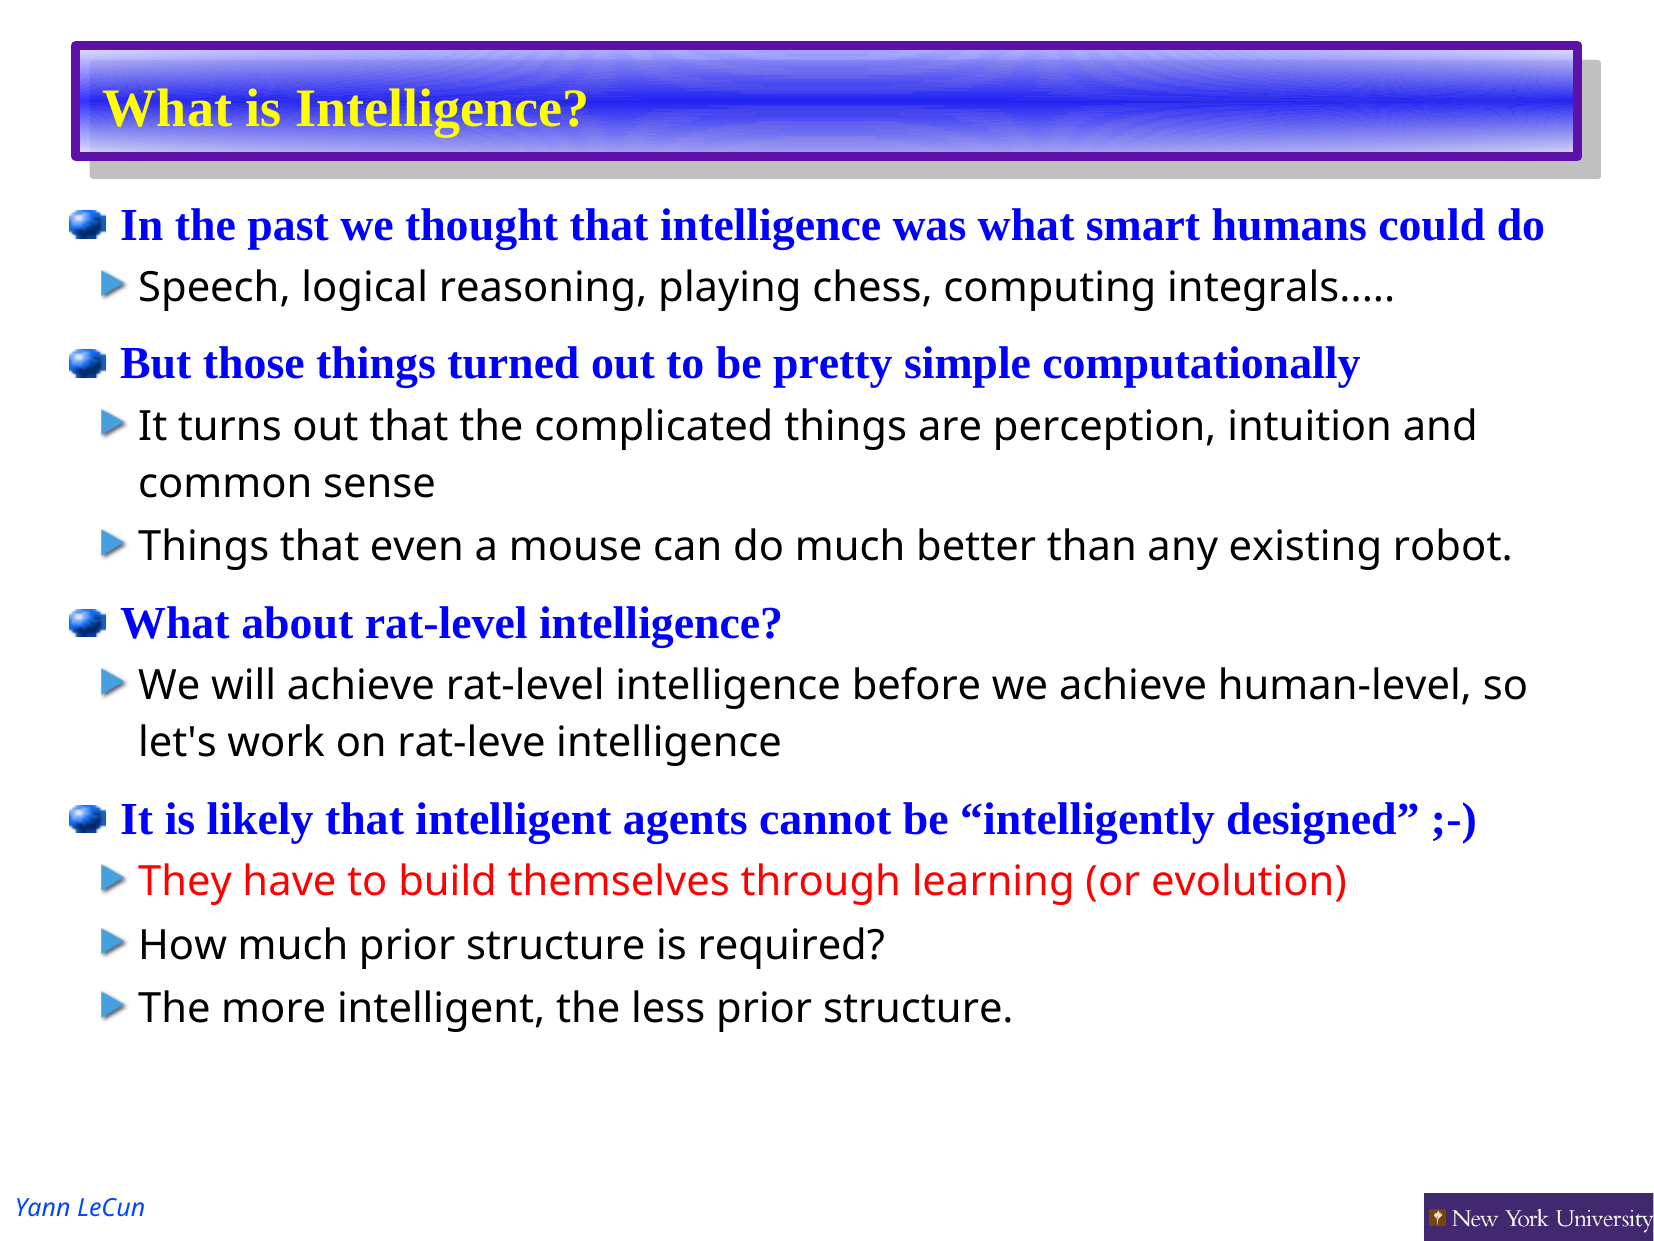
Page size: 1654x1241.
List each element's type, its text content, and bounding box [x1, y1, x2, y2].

list In the past we thought that intelligence was what smart humans could do Speech, logical reasoning, playing chess, computing integrals..... But those things turned out to be pretty simple computationally It turns out that the complicated things are perception, intuition and common sense Things that even a mouse can do much better than any existing robot. What about rat-level intelligence? We will achieve rat-level intelligence before we achieve human-level, so let's work on rat-leve intelligence It is likely that intelligent agents cannot be “intelligently designed” ;-) They have to build themselves through learning (or evolution) How much prior structure is required? The more intelligent, the less prior structure. [69, 199, 1598, 1172]
picture [1424, 1193, 1654, 1241]
title What is Intelligence? [75, 45, 1578, 157]
